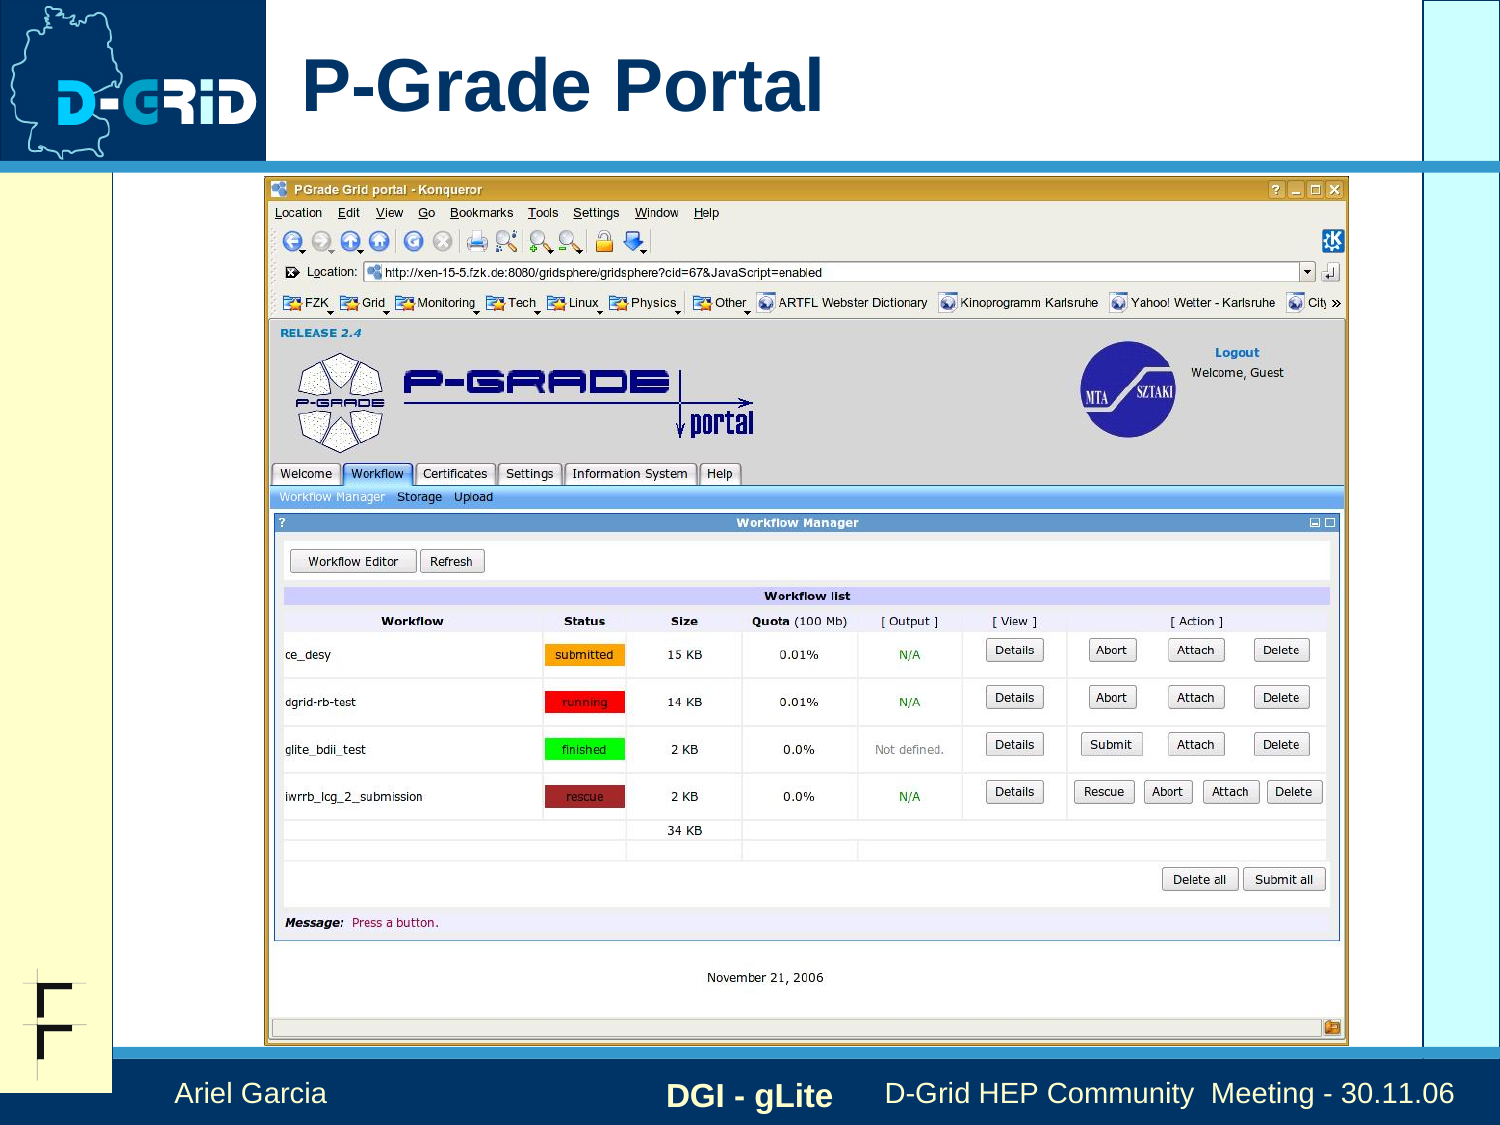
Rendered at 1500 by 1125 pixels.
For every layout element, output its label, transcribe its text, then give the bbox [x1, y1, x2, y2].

picture [17, 964, 95, 1083]
picture [0, 0, 266, 160]
picture [264, 176, 1349, 1046]
title P-Grade Portal [301, 0, 1376, 184]
